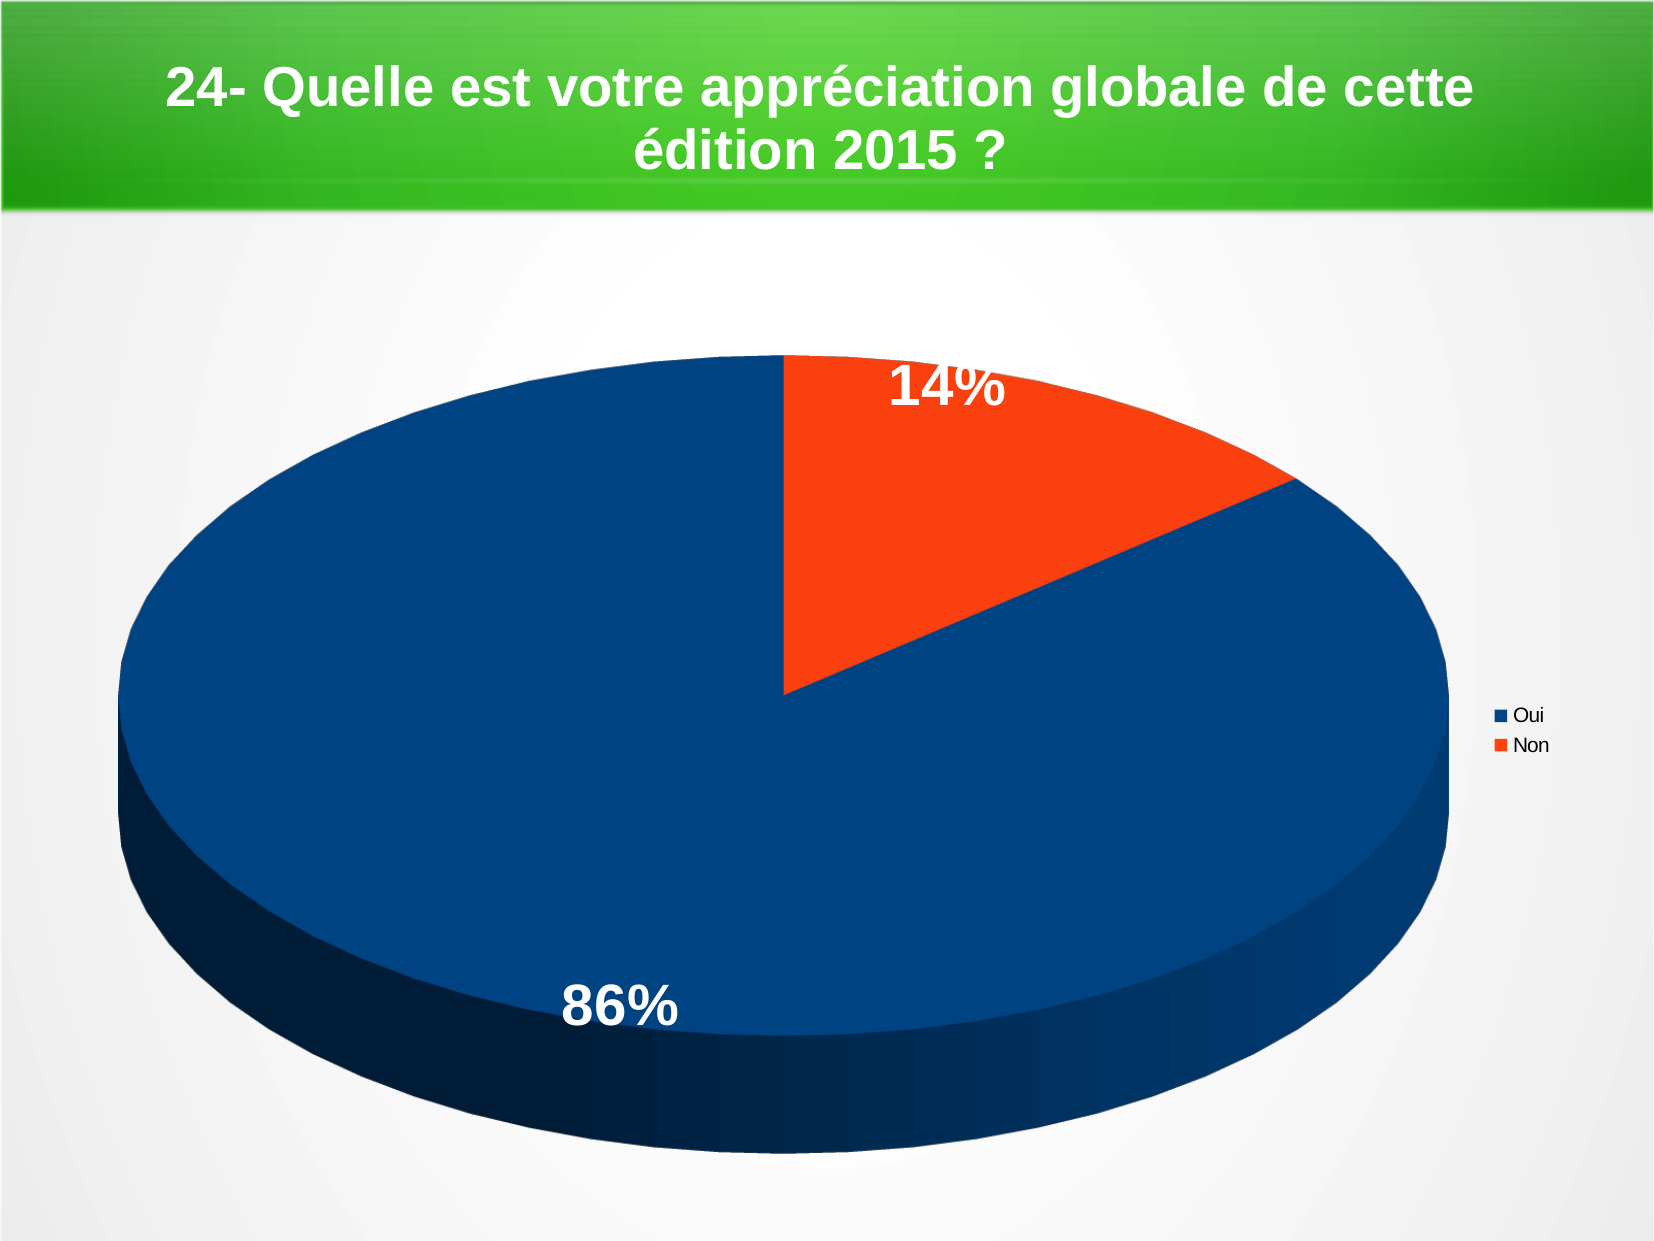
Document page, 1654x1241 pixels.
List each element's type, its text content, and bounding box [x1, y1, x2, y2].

chart [80, 289, 1569, 1172]
title 24- Quelle est votre appréciation globale de cette édition 2015 ? [70, 47, 1571, 189]
picture [0, 0, 1654, 1241]
